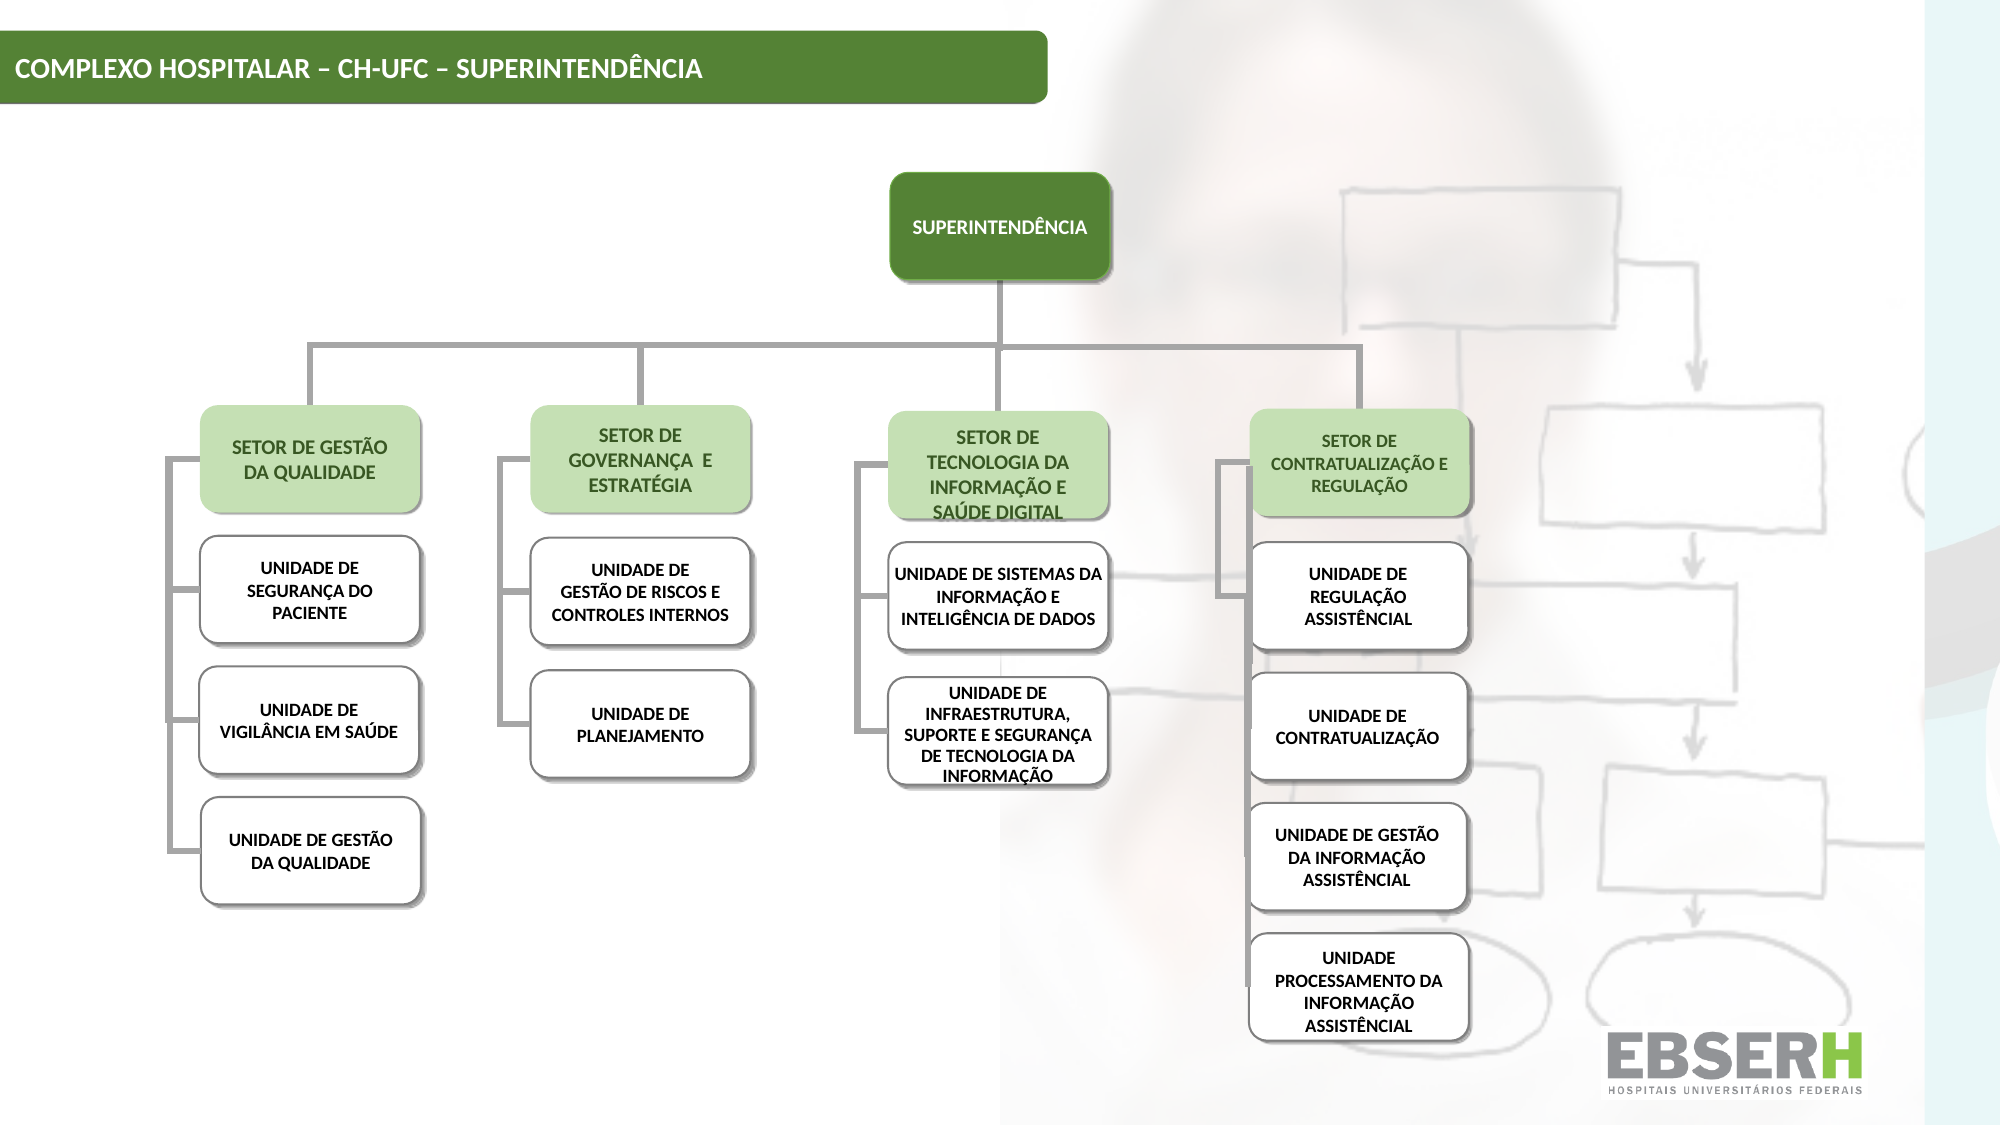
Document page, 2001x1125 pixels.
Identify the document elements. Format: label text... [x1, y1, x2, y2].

text_box UNIDADE DE GESTÃO DA INFORMAÇÃO ASSISTÊNCIAL [1251, 802, 1467, 911]
text_box SUPERINTENDÊNCIA [890, 172, 1111, 280]
text_box COMPLEXO HOSPITALAR – CH-UFC – SUPERINTENDÊNCIA [0, 30, 1048, 103]
text_box UNIDADE DE REGULAÇÃO ASSISTÊNCIAL [1253, 542, 1469, 650]
text_box UNIDADE PROCESSAMENTO DA INFORMAÇÃO ASSISTÊNCIAL [1248, 933, 1469, 1041]
text_box SETOR DE TECNOLOGIA DA INFORMAÇÃO E SAÚDE DIGITAL [888, 410, 1108, 519]
text_box SETOR DE CONTRATUALIZAÇÃO E REGULAÇÃO [1249, 408, 1470, 517]
text_box UNIDADE DE INFRAESTRUTURA, SUPORTE E SEGURANÇA DE TECNOLOGIA DA INFORMAÇÃO [888, 677, 1108, 785]
text_box SETOR DE GOVERNANÇA E ESTRATÉGIA [530, 405, 751, 513]
text_box UNIDADE DE VIGILÂNCIA EM SAÚDE [199, 666, 420, 774]
text_box UNIDADE DE SISTEMAS DA INFORMAÇÃO E INTELIGÊNCIA DE DADOS [888, 542, 1109, 650]
text_box UNIDADE DE GESTÃO DA QUALIDADE [200, 797, 421, 905]
text_box UNIDADE DE CONTRATUALIZAÇÃO [1251, 672, 1468, 781]
text_box SETOR DE GESTÃO DA QUALIDADE [199, 405, 420, 513]
text_box UNIDADE DE GESTÃO DE RISCOS E CONTROLES INTERNOS [530, 537, 751, 646]
text_box UNIDADE DE SEGURANÇA DO PACIENTE [199, 535, 420, 644]
text_box UNIDADE DE PLANEJAMENTO [530, 670, 751, 778]
